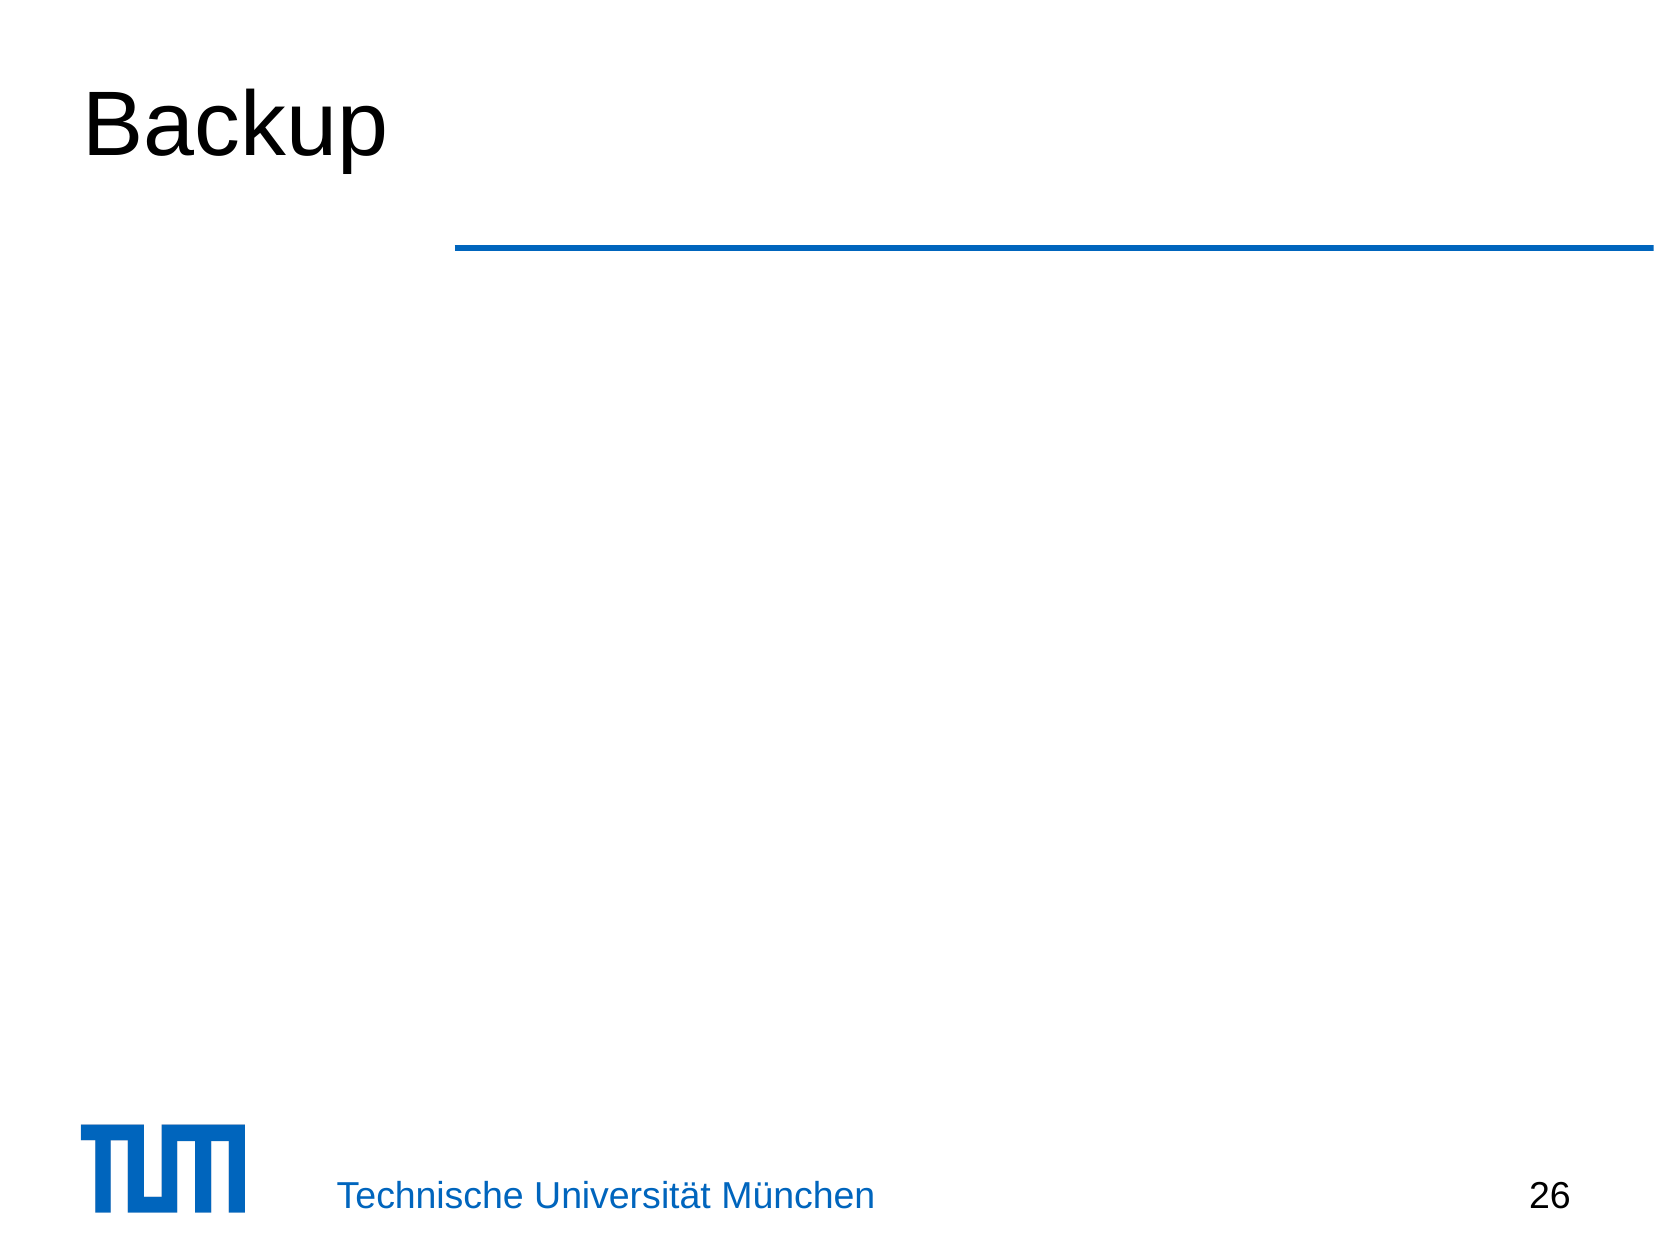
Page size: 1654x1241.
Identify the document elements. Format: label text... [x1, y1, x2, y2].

picture [80, 1124, 245, 1213]
title Backup [82, 19, 1571, 228]
